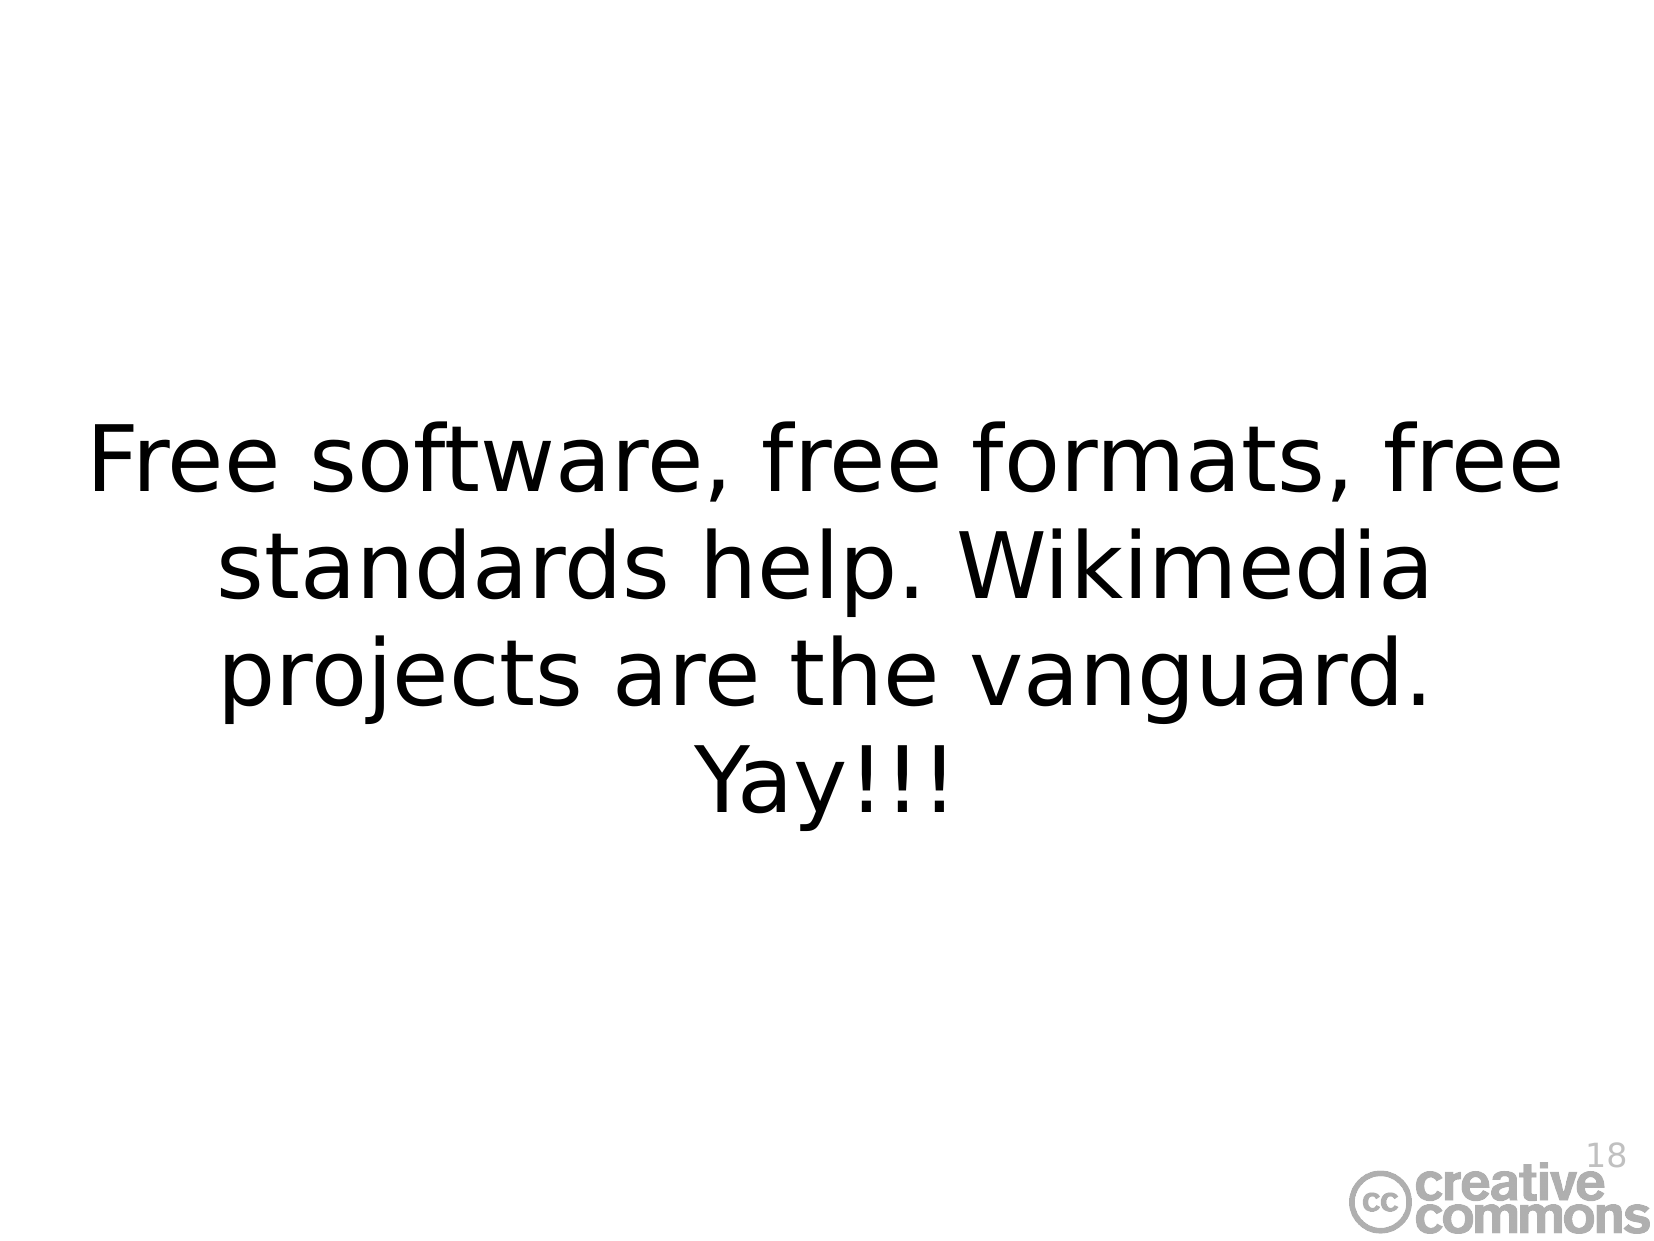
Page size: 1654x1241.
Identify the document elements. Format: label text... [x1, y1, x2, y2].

title Free software, free formats, free standards help. Wikimedia projects are the vanguard. Yay!!! [82, 406, 1571, 835]
picture [1349, 1162, 1650, 1234]
